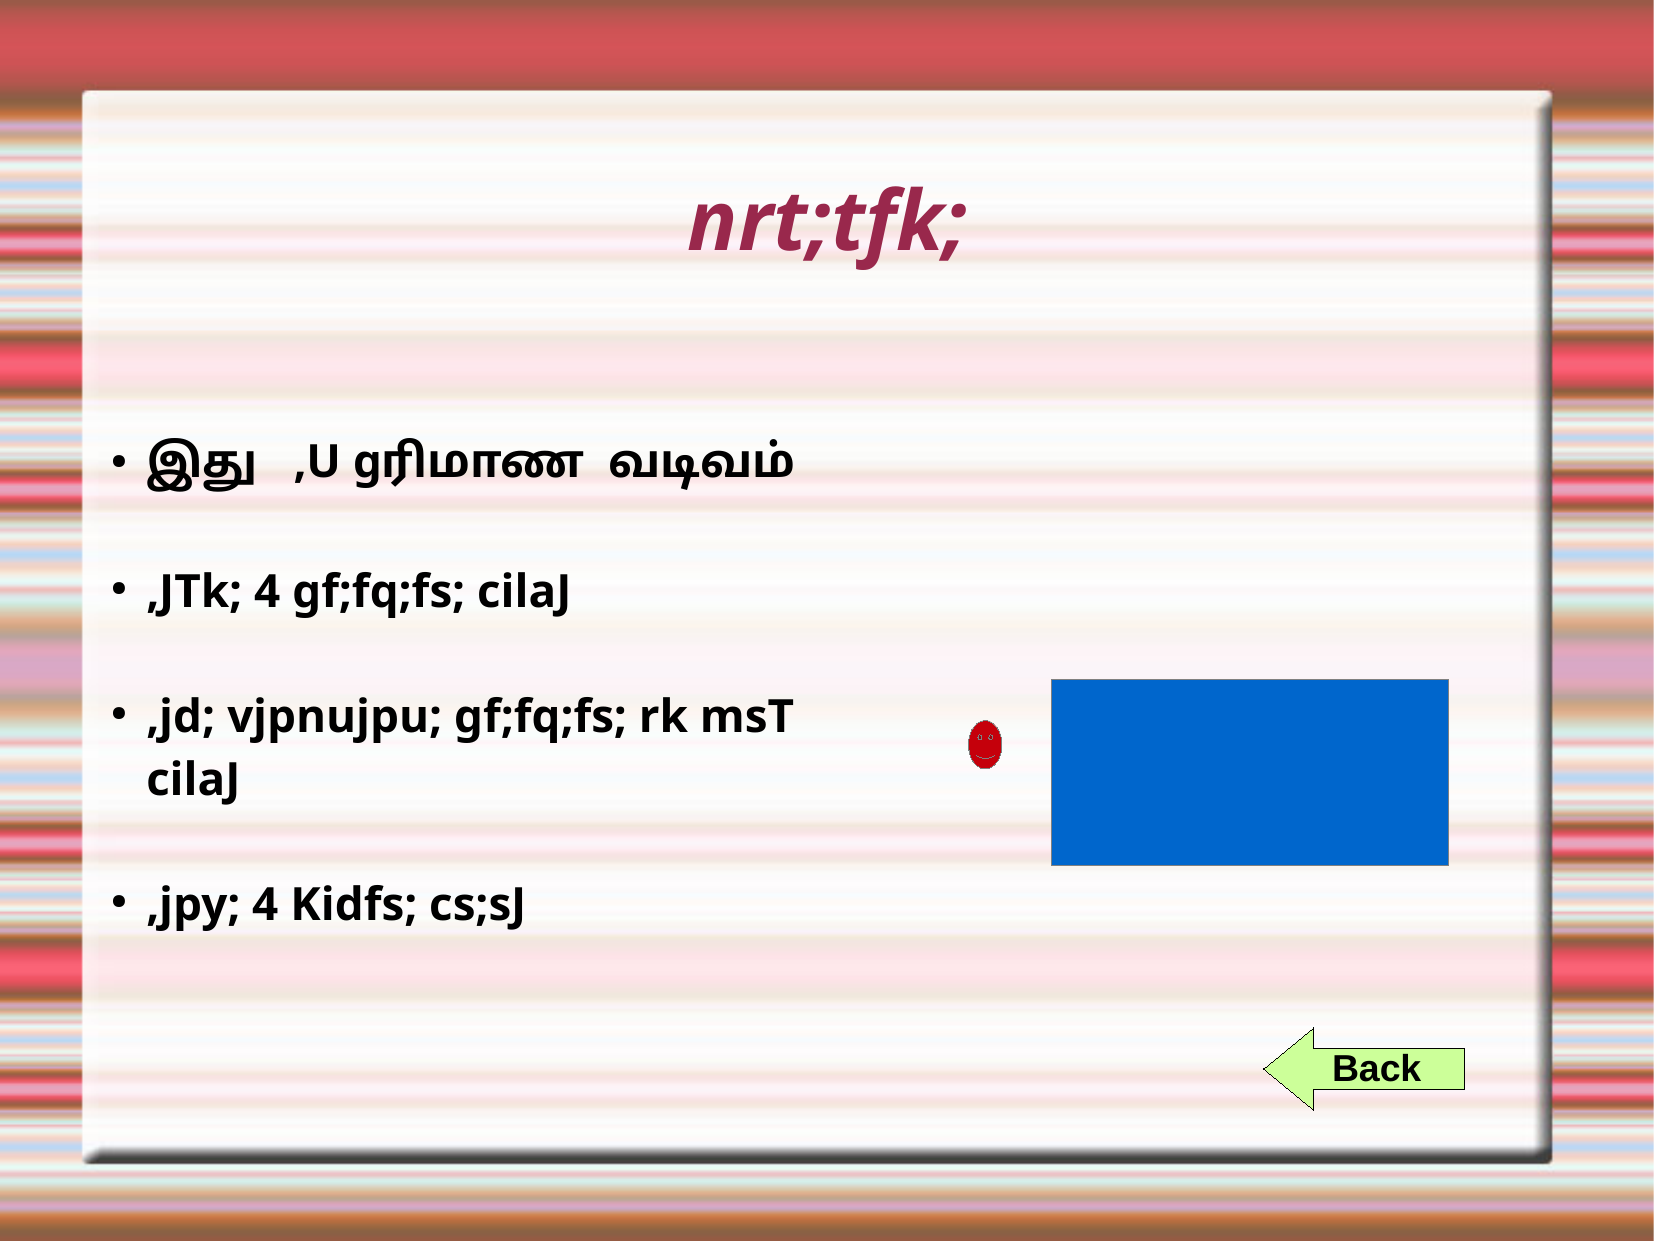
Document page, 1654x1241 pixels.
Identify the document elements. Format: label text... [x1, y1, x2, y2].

text_box இது ,U gரிமாண வடிவம் ,JTk; 4 gf;fq;fs; cilaJ ,jd; vjpnujpu; gf;fq;fs; rk msT cilaJ ,jpy; 4 Kidfs; cs;sJ [96, 369, 957, 1035]
picture [0, 0, 1654, 1241]
text_box [1051, 679, 1449, 866]
text_box [968, 720, 1002, 769]
text_box Back [1263, 1027, 1465, 1111]
title nrt;tfk; [121, 114, 1534, 322]
